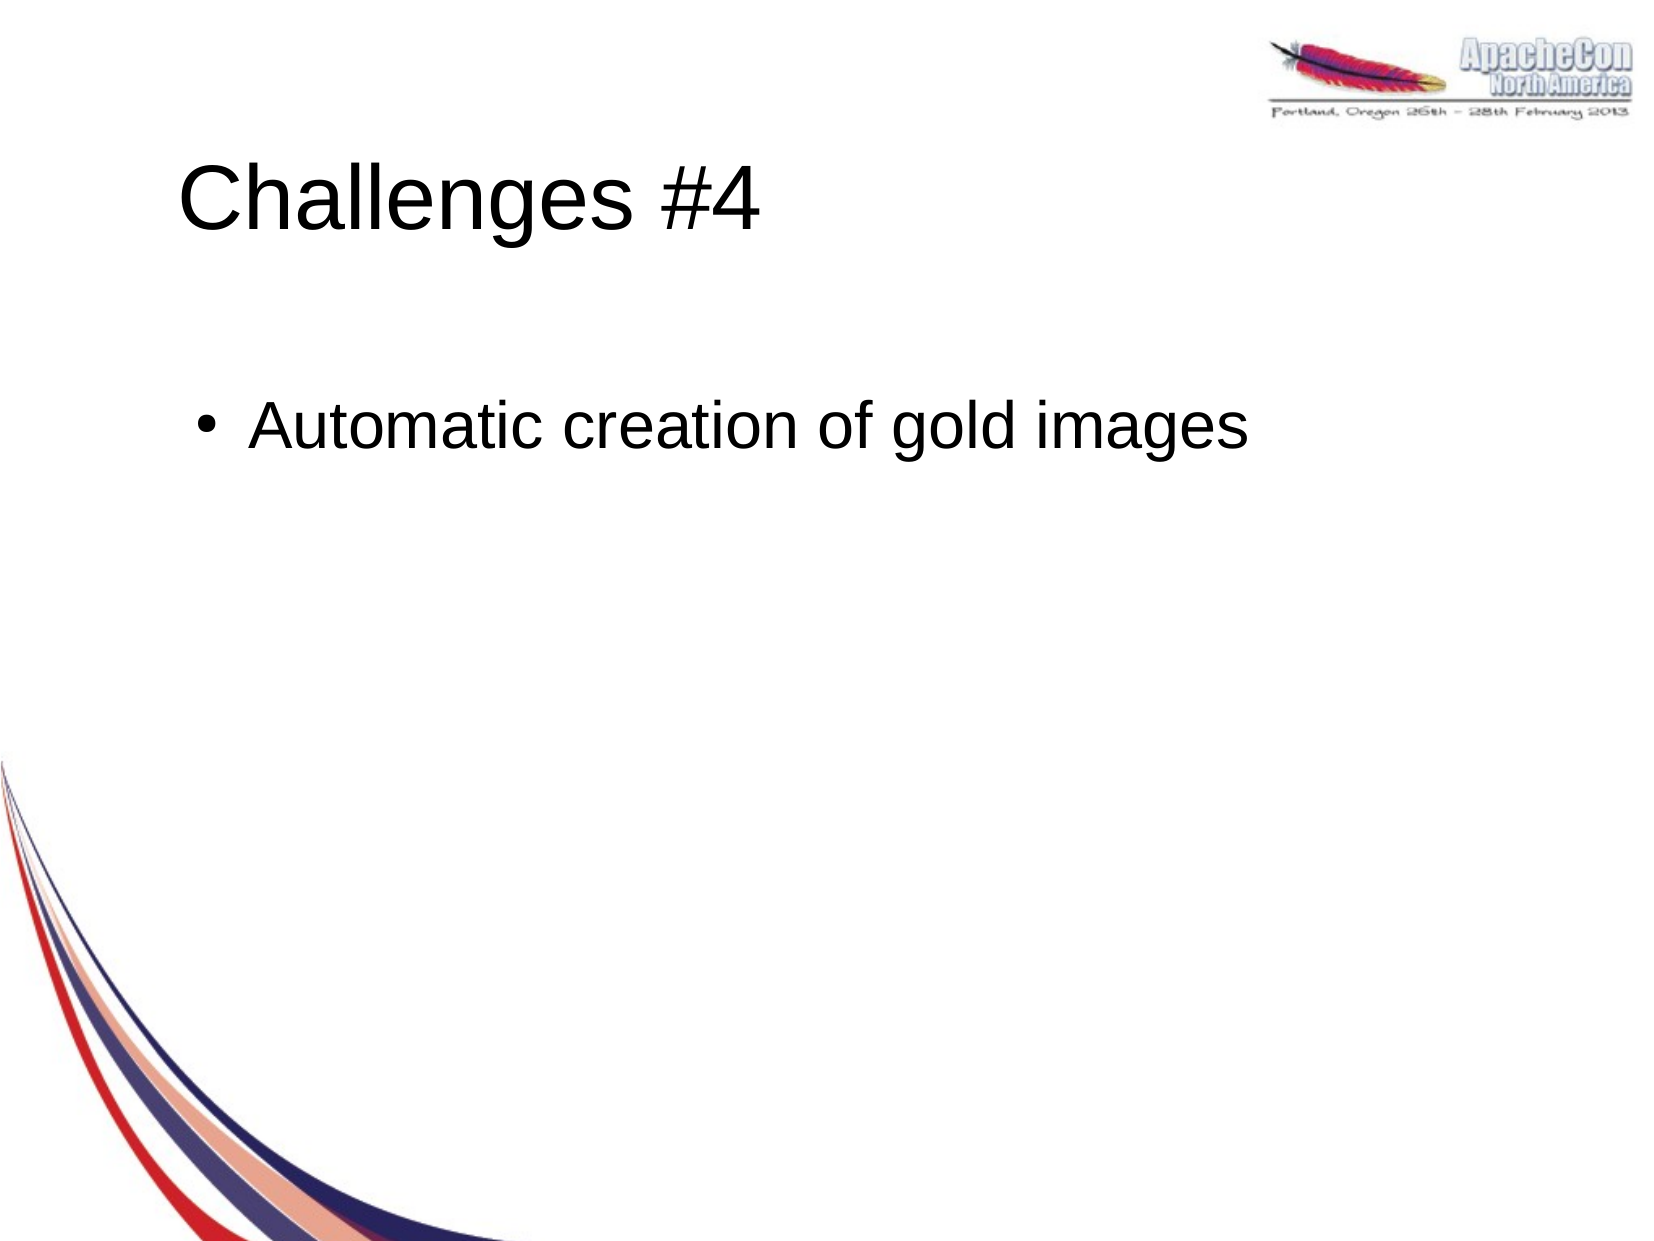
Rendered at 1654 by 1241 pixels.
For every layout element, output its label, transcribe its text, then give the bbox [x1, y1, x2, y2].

list Automatic creation of gold images [177, 283, 1536, 1102]
picture [0, 0, 1654, 1241]
title Challenges #4 [177, 141, 1536, 254]
